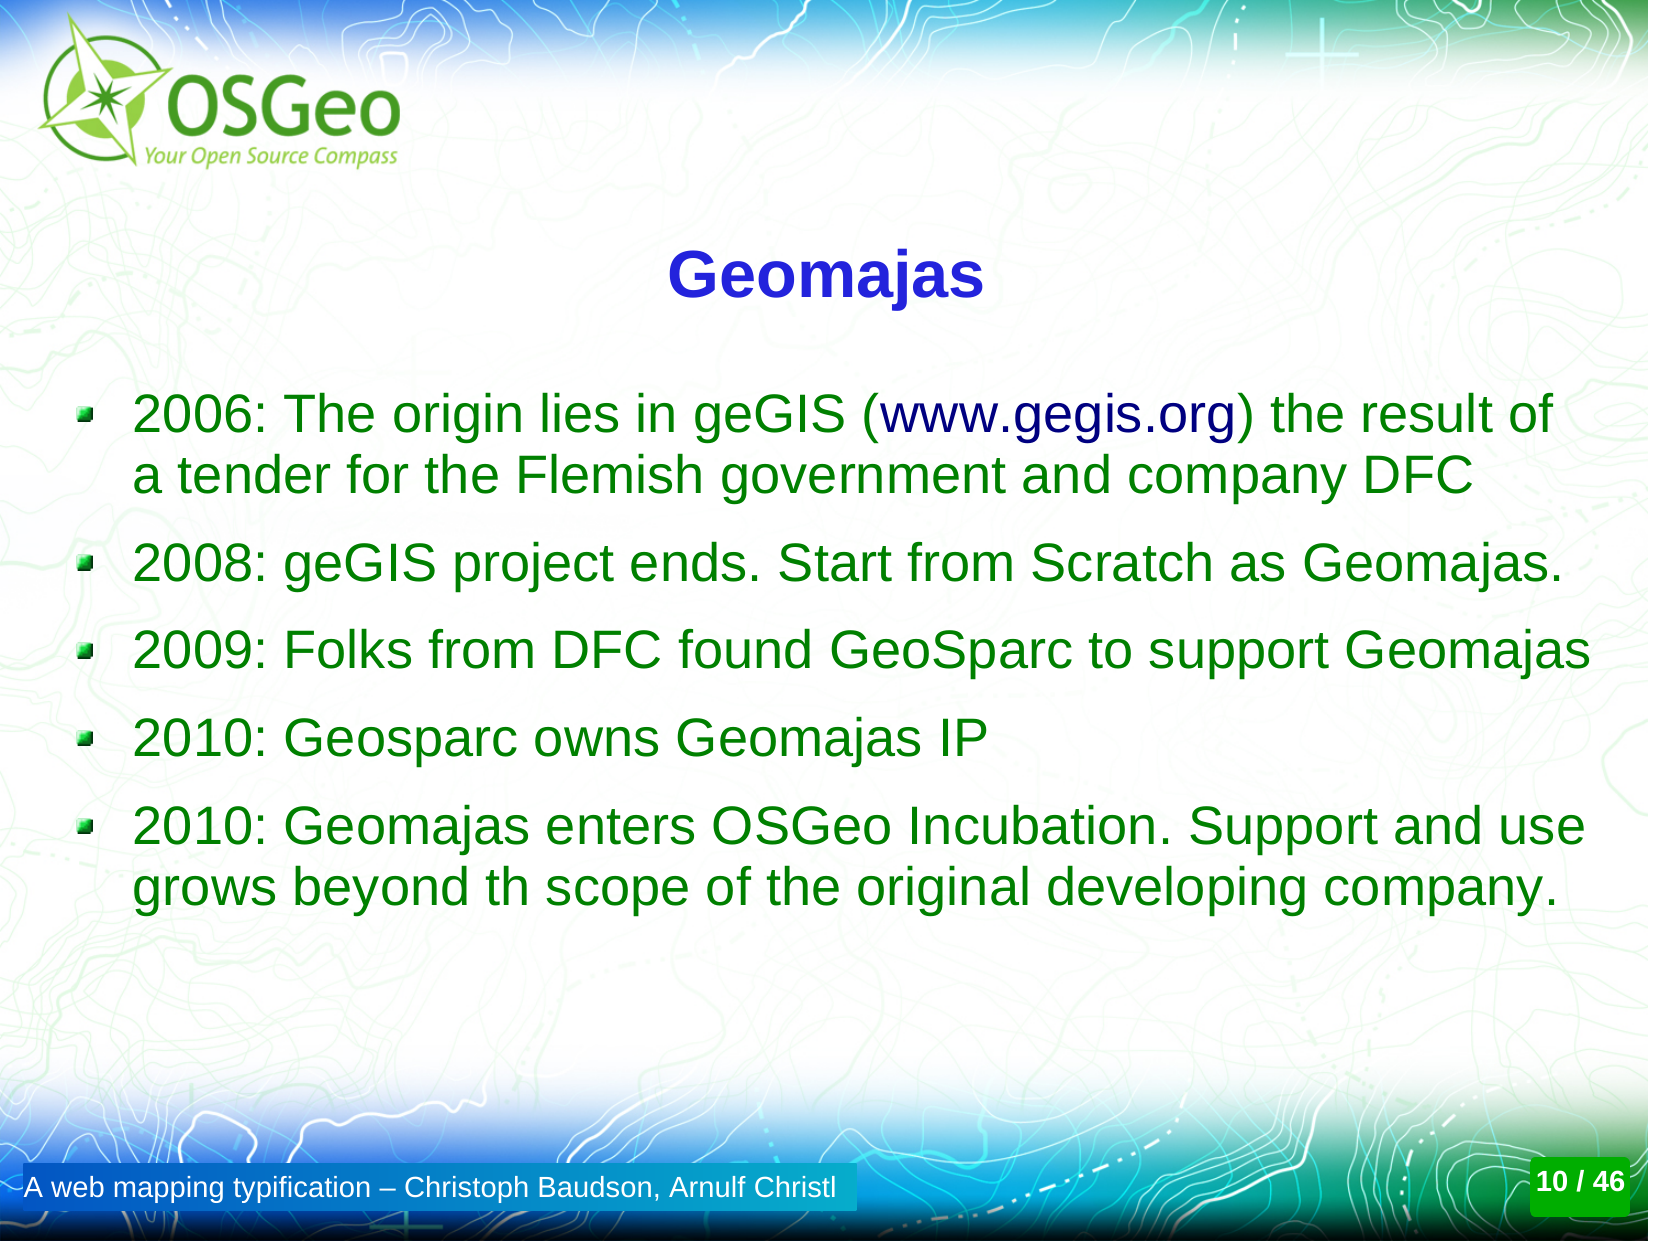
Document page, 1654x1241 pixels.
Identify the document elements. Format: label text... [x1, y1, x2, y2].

title Geomajas [82, 200, 1571, 349]
picture [0, 0, 1648, 1241]
list 2006: The origin lies in geGIS (www.gegis.org) the result of a tender for the Flemish government and company DFC 2008: geGIS project ends. Start from Scratch as Geomajas. 2009: Folks from DFC found GeoSparc to support Geomajas 2010: Geosparc owns Geomajas IP 2010: Geomajas enters OSGeo Incubation. Support and use grows beyond th scope of the original developing company. [76, 383, 1595, 1123]
